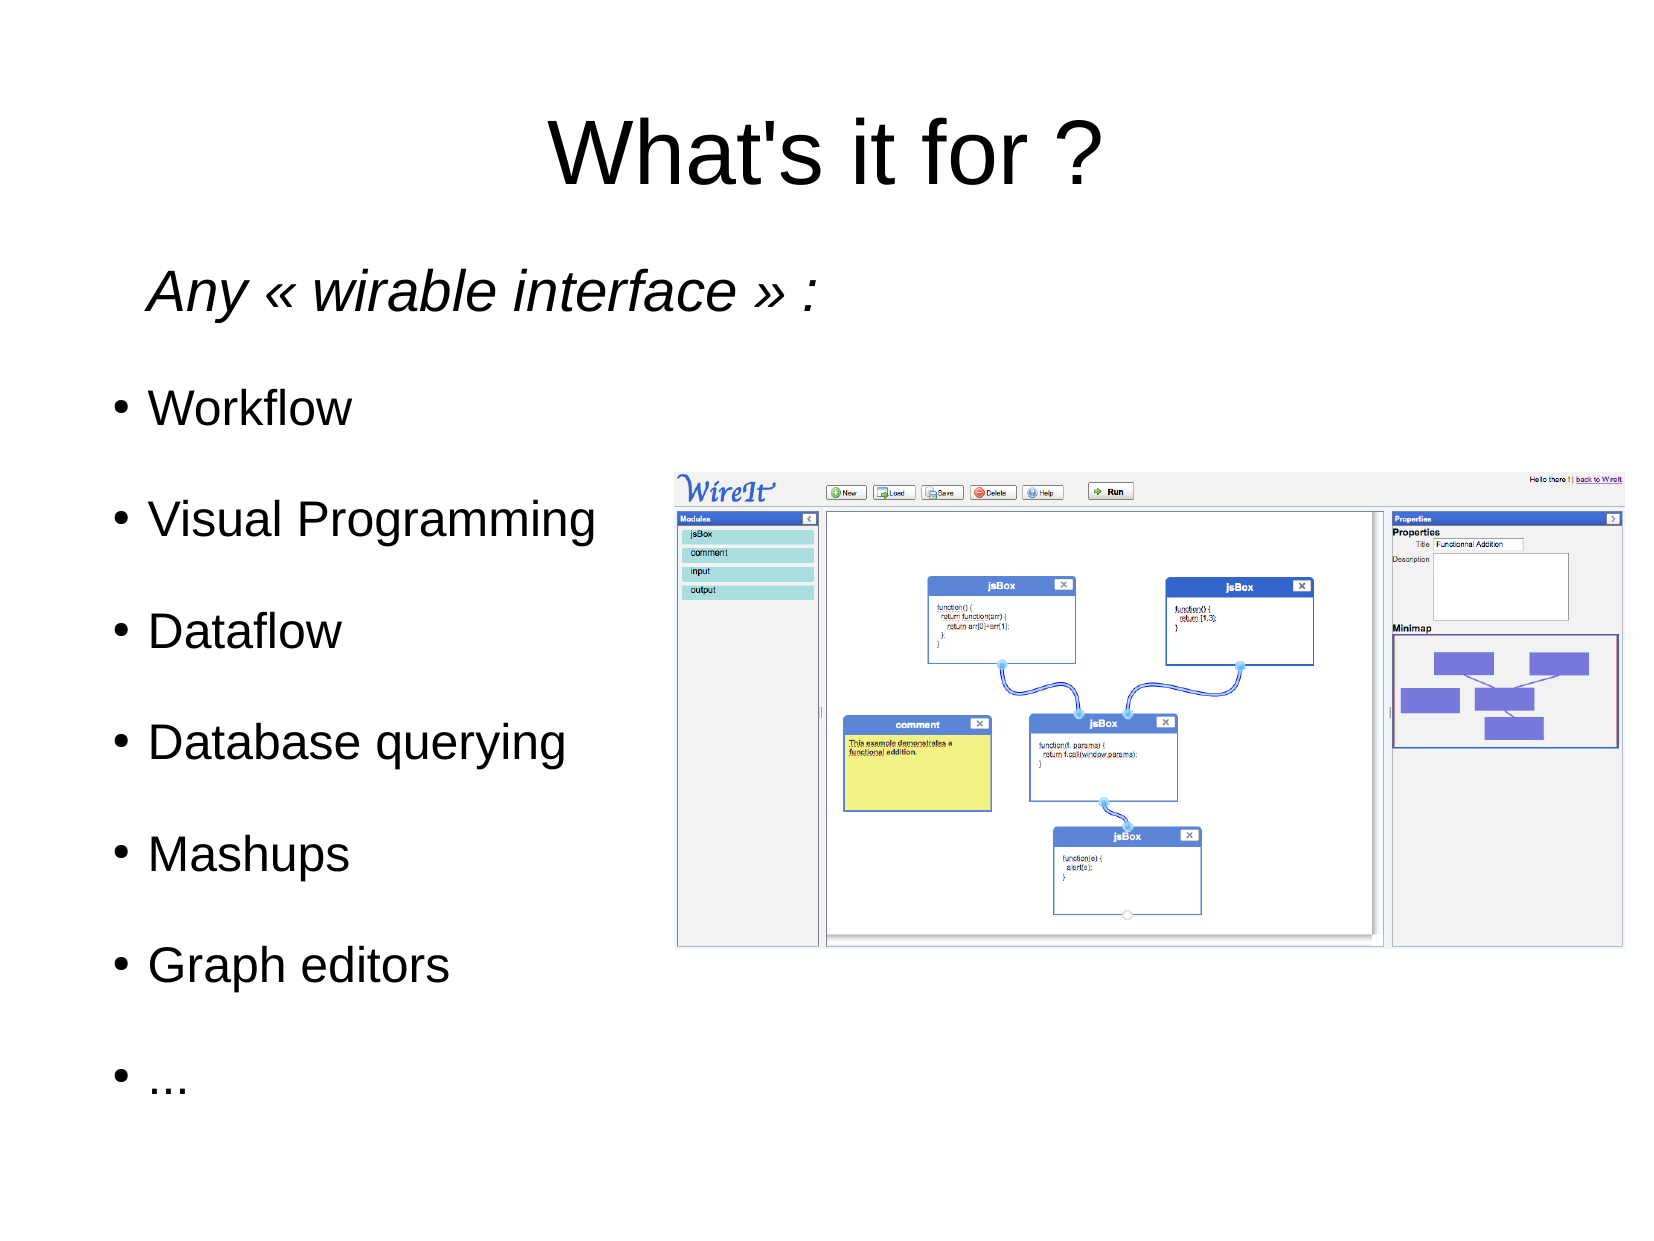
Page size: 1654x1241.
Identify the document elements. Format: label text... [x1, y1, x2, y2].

picture [674, 472, 1625, 949]
subtitle Any « wirable interface » : Workflow Visual Programming Dataflow Database querying Mashups Graph editors ... [76, 259, 1565, 1105]
title What's it for ? [82, 49, 1571, 257]
